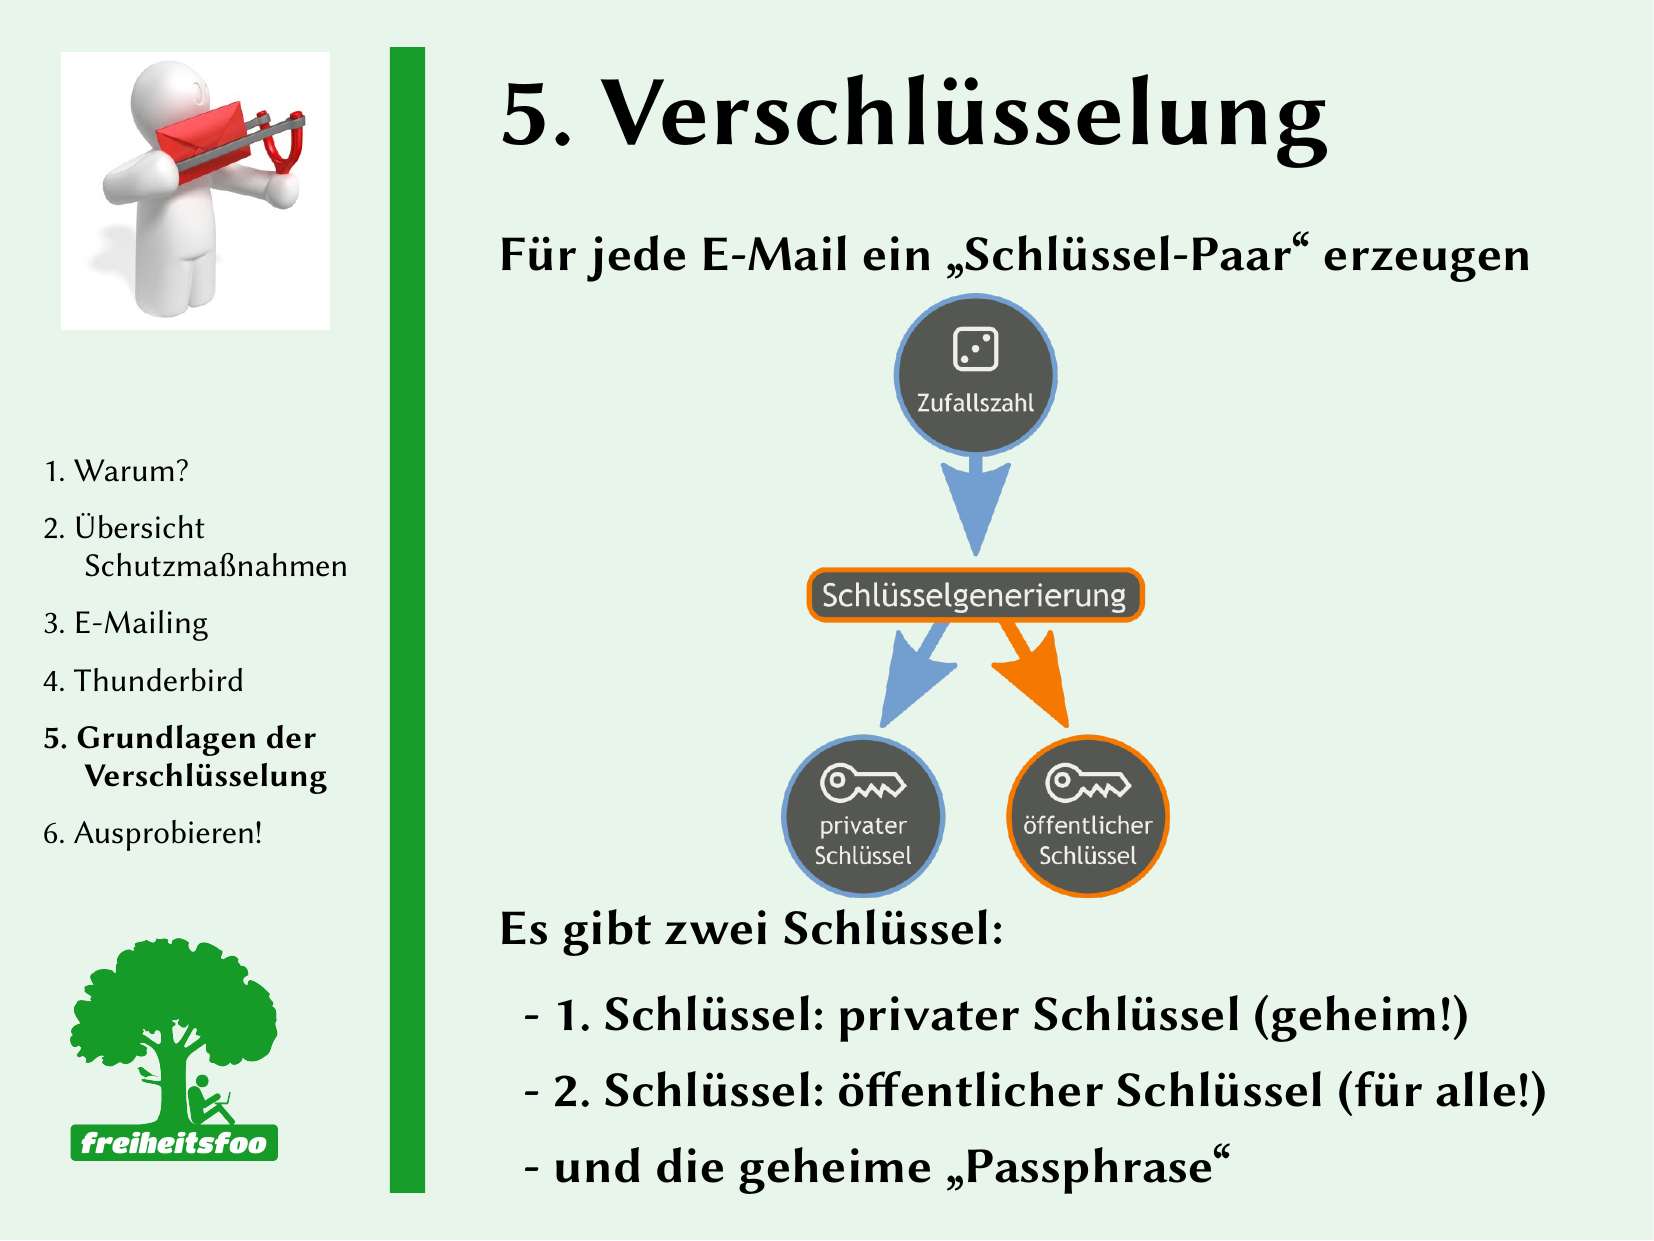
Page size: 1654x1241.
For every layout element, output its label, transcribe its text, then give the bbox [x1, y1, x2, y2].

text_box [389, 47, 426, 1193]
picture [70, 938, 278, 1162]
text_box 5. Verschlüsselung Für jede E-Mail ein „Schlüssel-Paar“ erzeugen Es gibt zwei Schlüssel: - 1. Schlüssel: privater Schlüssel (geheim!) - 2. Schlüssel: öffentlicher Schlüssel (für alle!) - und die geheime „Passphrase“ [484, 47, 1607, 1203]
picture [61, 52, 330, 330]
text_box 1. Warum? 2. Übersicht Schutzmaßnahmen 3. E-Mailing 4. Thunderbird 5. Grundlagen der Verschlüsselung 6. Ausprobieren! [28, 444, 395, 859]
picture [781, 293, 1170, 898]
